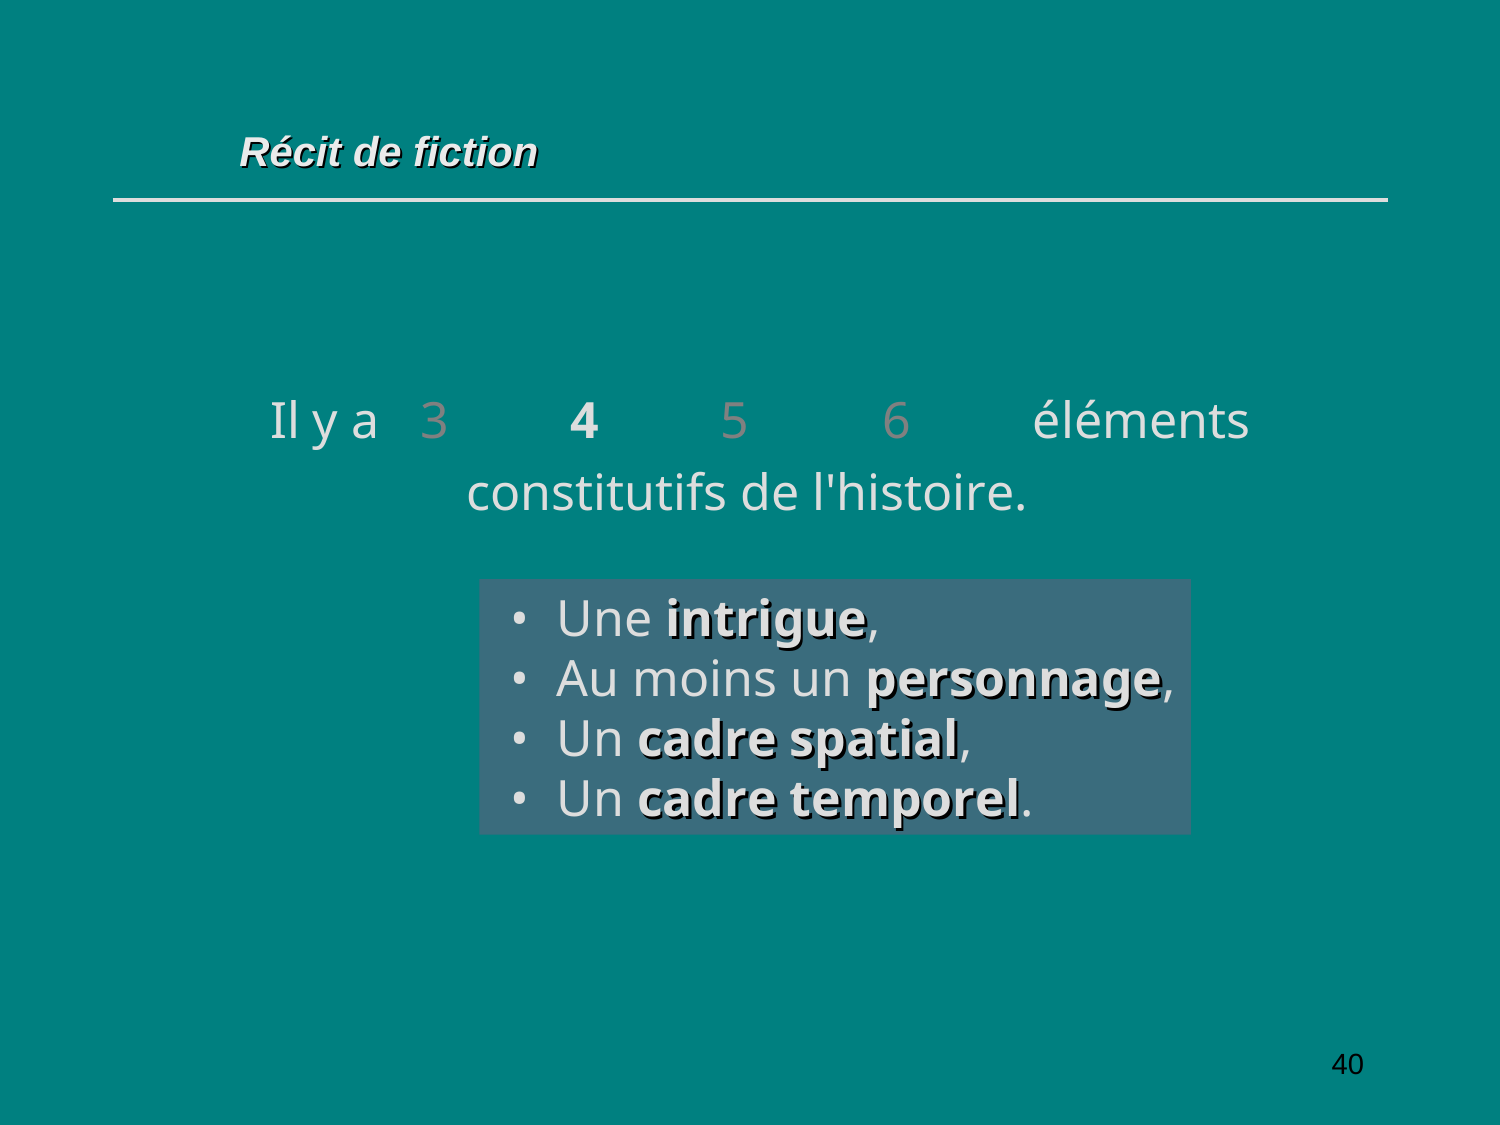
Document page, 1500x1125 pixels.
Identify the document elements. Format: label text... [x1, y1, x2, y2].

text_box Récit de fiction [224, 116, 554, 183]
text_box Une intrigue, Au moins un personnage, Un cadre spatial, Un cadre temporel. [479, 579, 1191, 835]
text_box Il y a 3 4 5 6 éléments constitutifs de l'histoire. [182, 368, 1338, 529]
